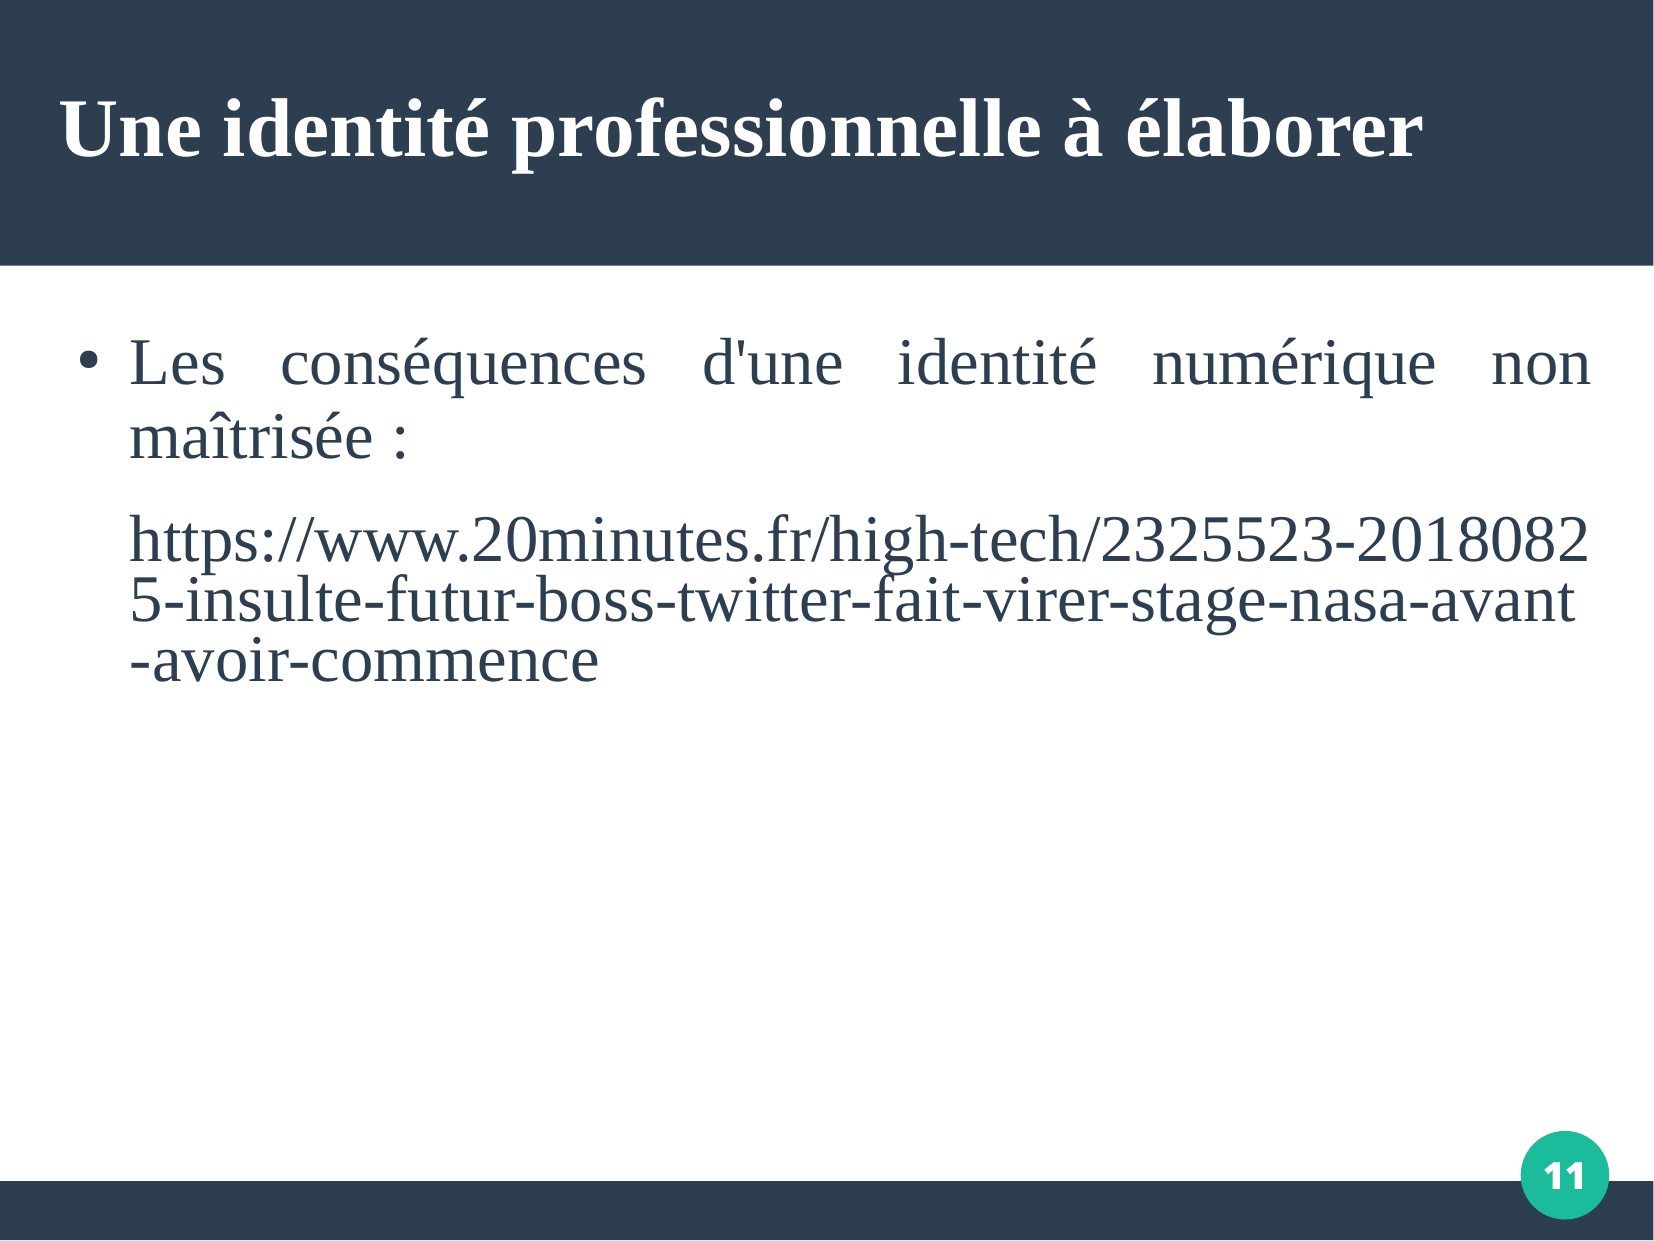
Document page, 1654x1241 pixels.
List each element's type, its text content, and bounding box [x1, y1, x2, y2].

title Une identité professionnelle à élaborer [59, 49, 1595, 207]
list Les conséquences d'une identité numérique non maîtrisée : https://www.20minutes.fr/high-tech/2325523-20180825-insulte-futur-boss-twitter-fait-virer-stage-nasa-avant-avoir-commence [59, 324, 1595, 1152]
